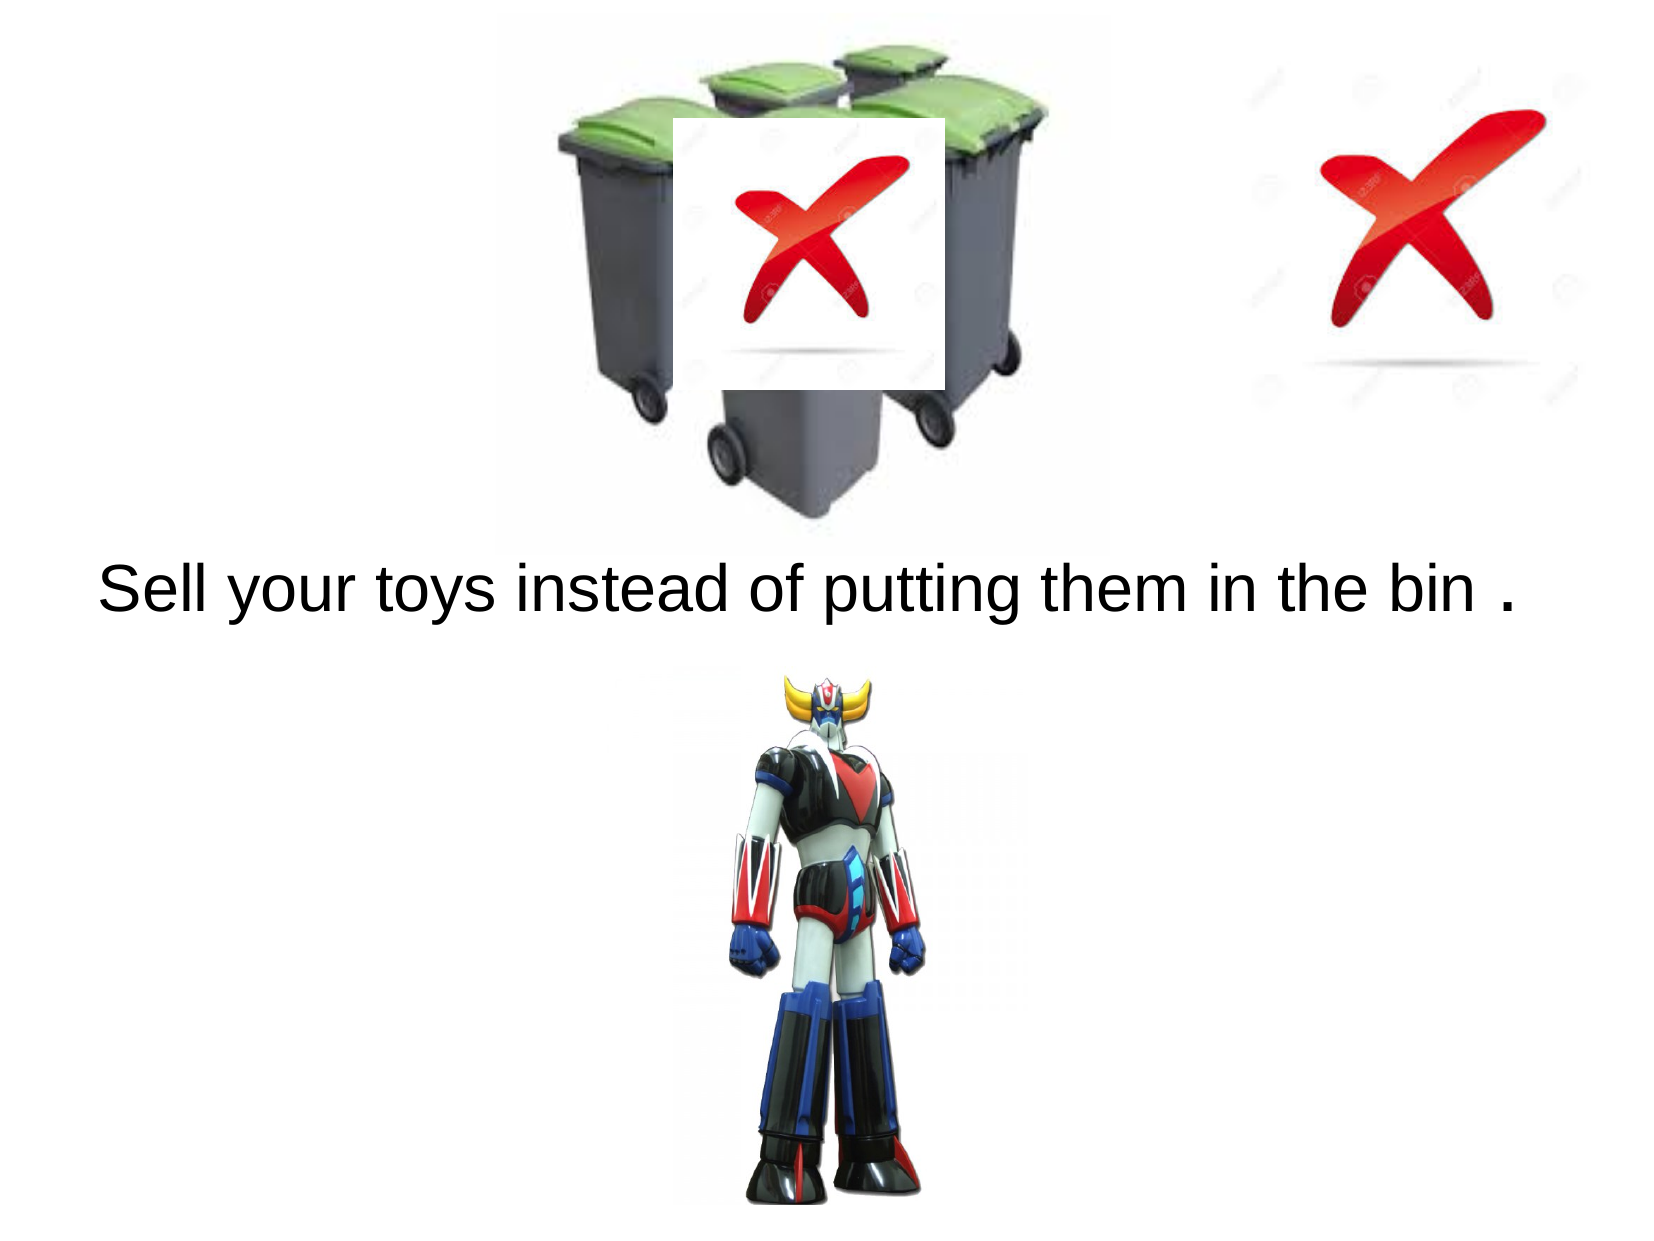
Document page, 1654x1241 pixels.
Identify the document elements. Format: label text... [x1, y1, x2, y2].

picture [494, 11, 1111, 557]
picture [605, 666, 1028, 1205]
text_box Sell your toys instead of putting them in the bin . [82, 528, 1551, 641]
picture [1240, 61, 1592, 414]
